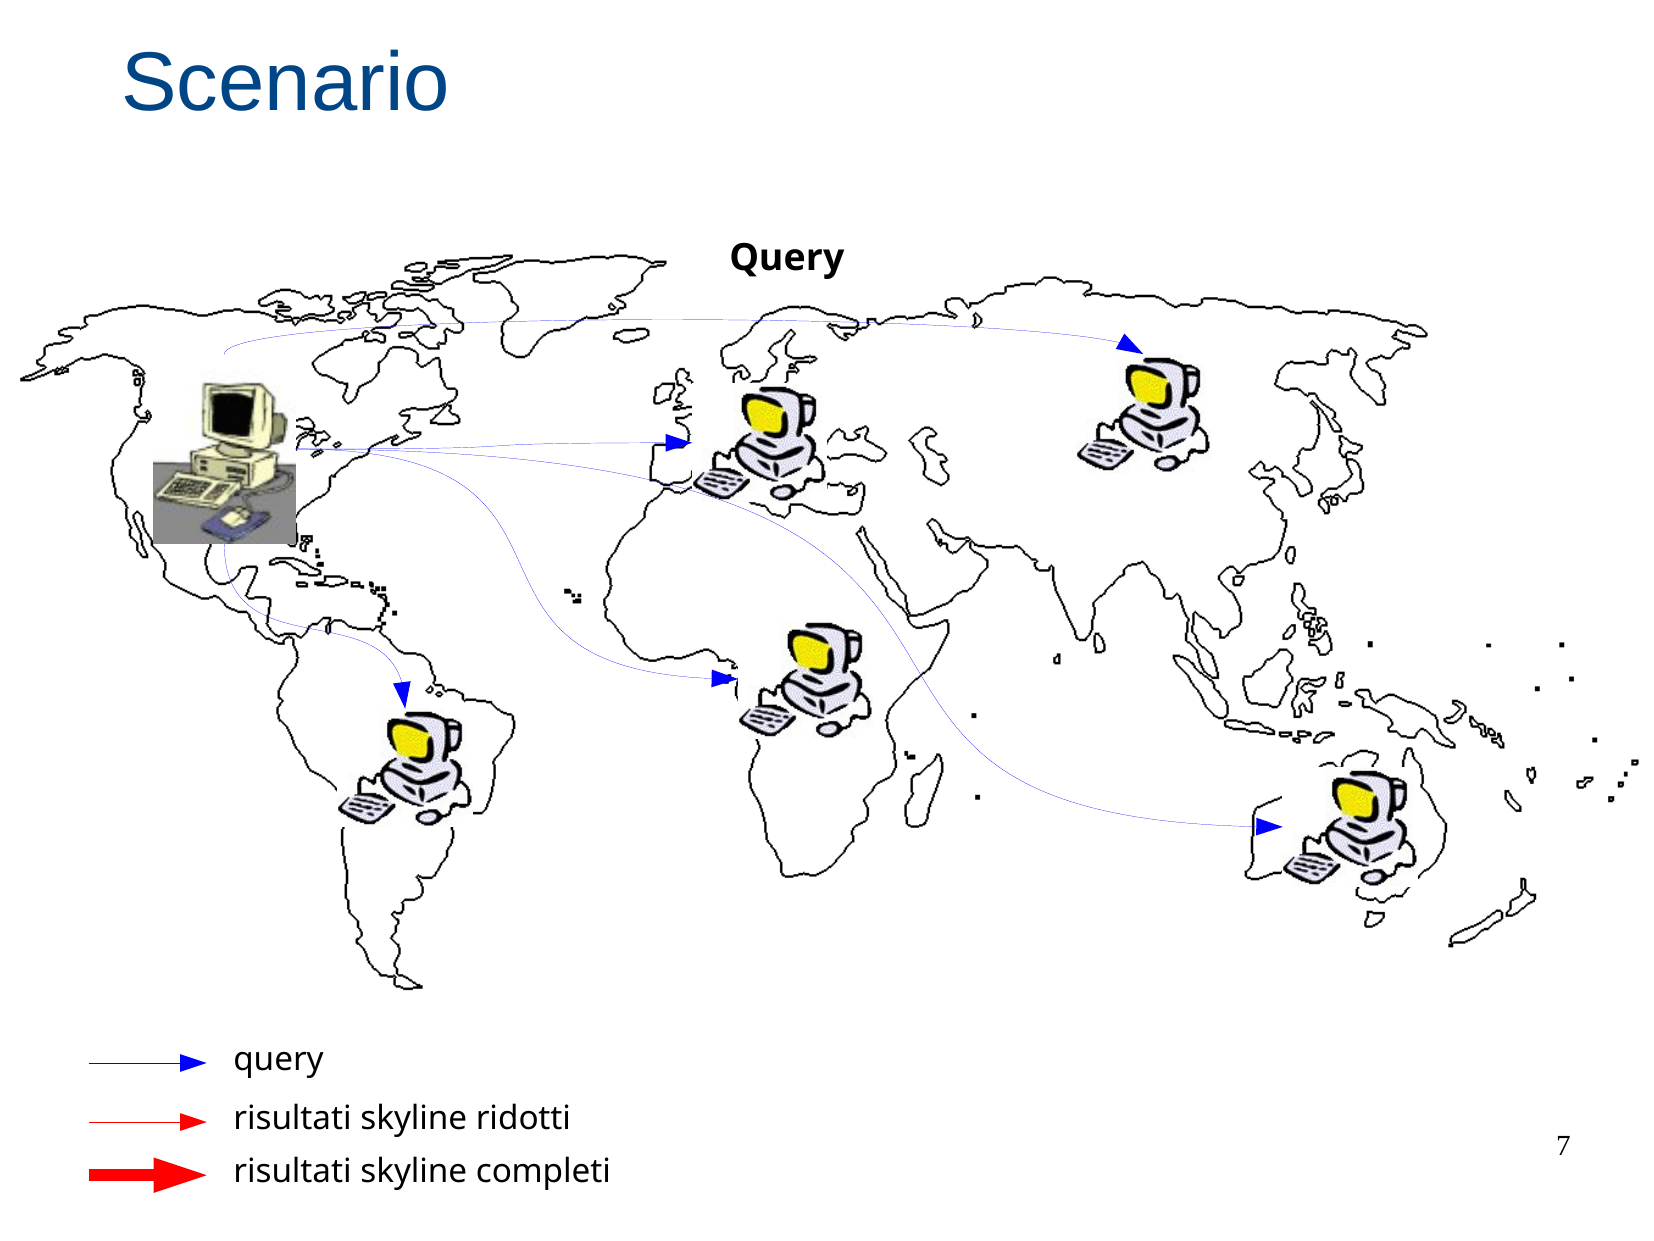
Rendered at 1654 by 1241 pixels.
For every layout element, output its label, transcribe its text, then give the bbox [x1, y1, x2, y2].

picture [2, 240, 1654, 1006]
text_box Query [708, 216, 1034, 286]
text_box risultati skyline ridotti [218, 1086, 603, 1139]
text_box query [218, 1027, 335, 1086]
text_box risultati skyline completi [218, 1139, 631, 1227]
title Scenario [121, 7, 1534, 157]
